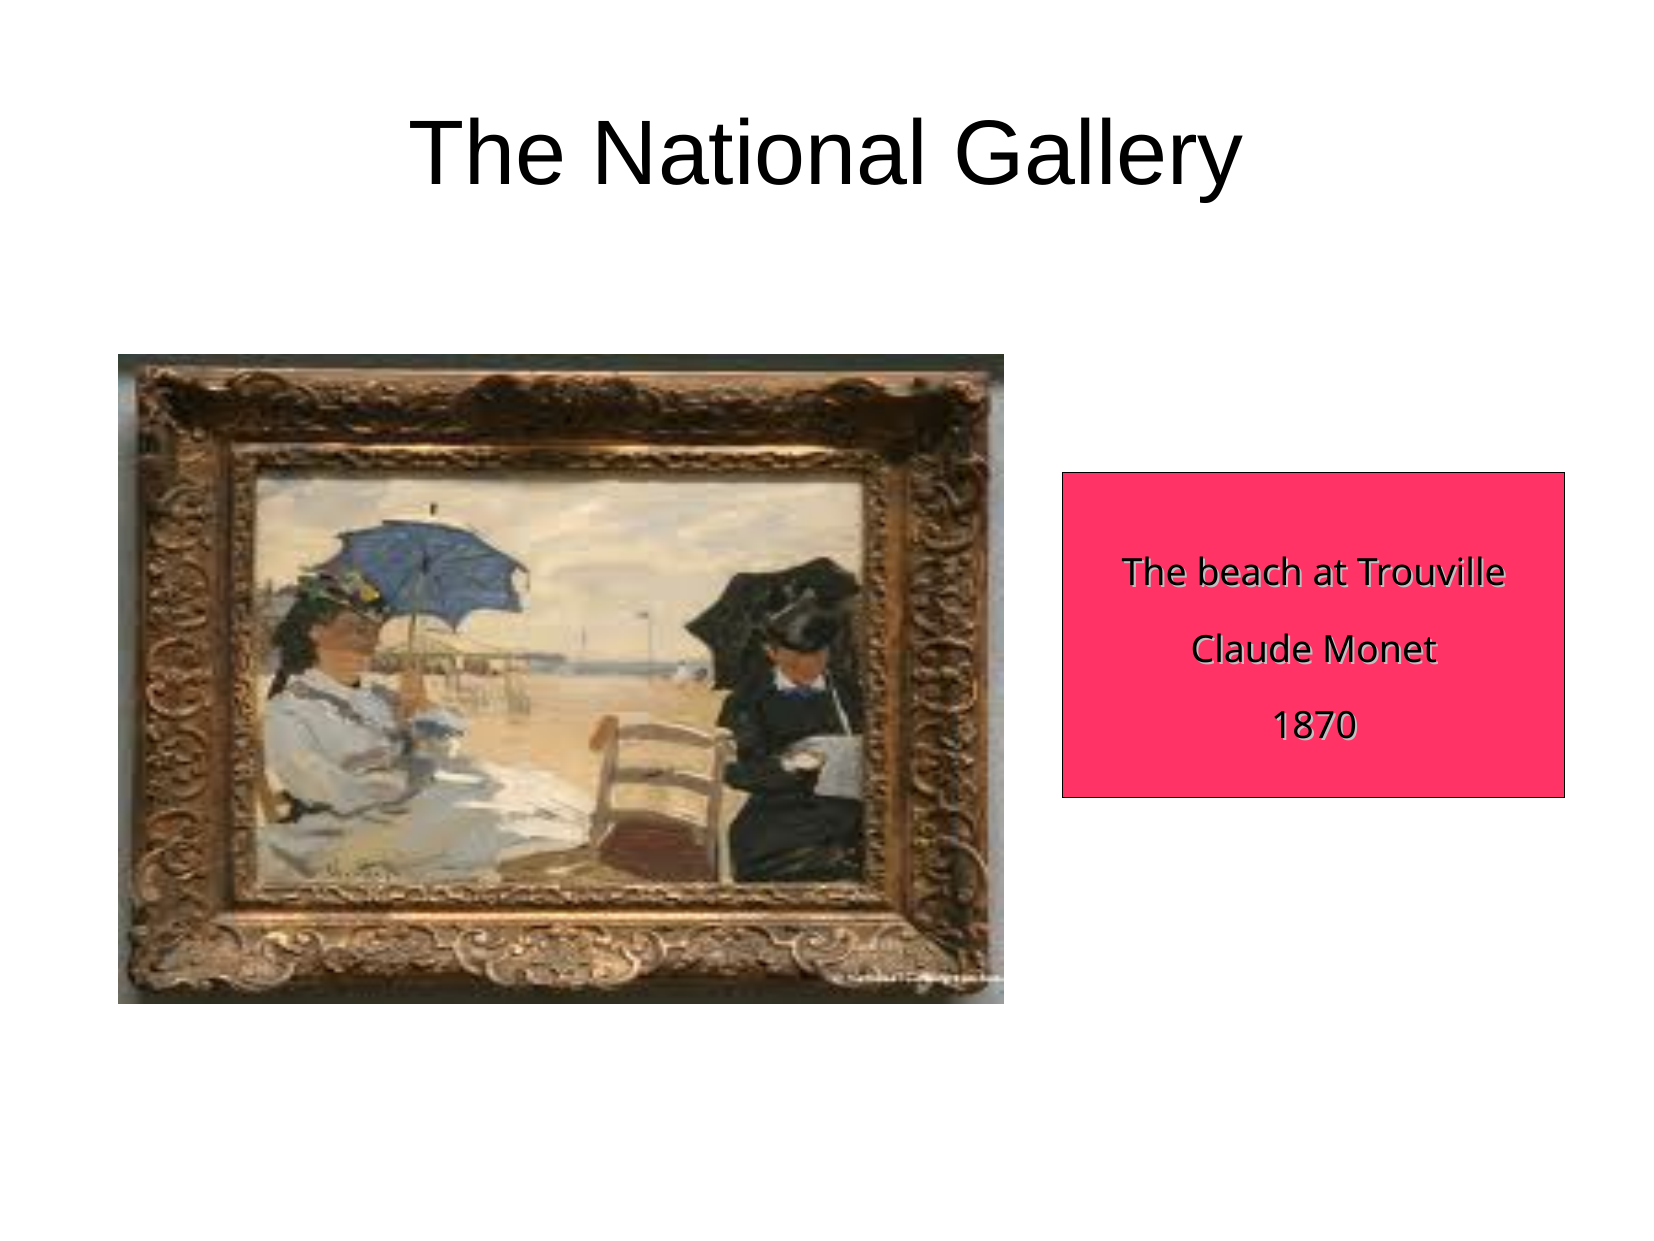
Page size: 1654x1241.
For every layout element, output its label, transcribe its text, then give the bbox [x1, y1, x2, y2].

text_box The beach at Trouville Claude Monet 1870 [1062, 472, 1565, 798]
picture [118, 354, 1004, 1004]
title The National Gallery [82, 49, 1571, 257]
